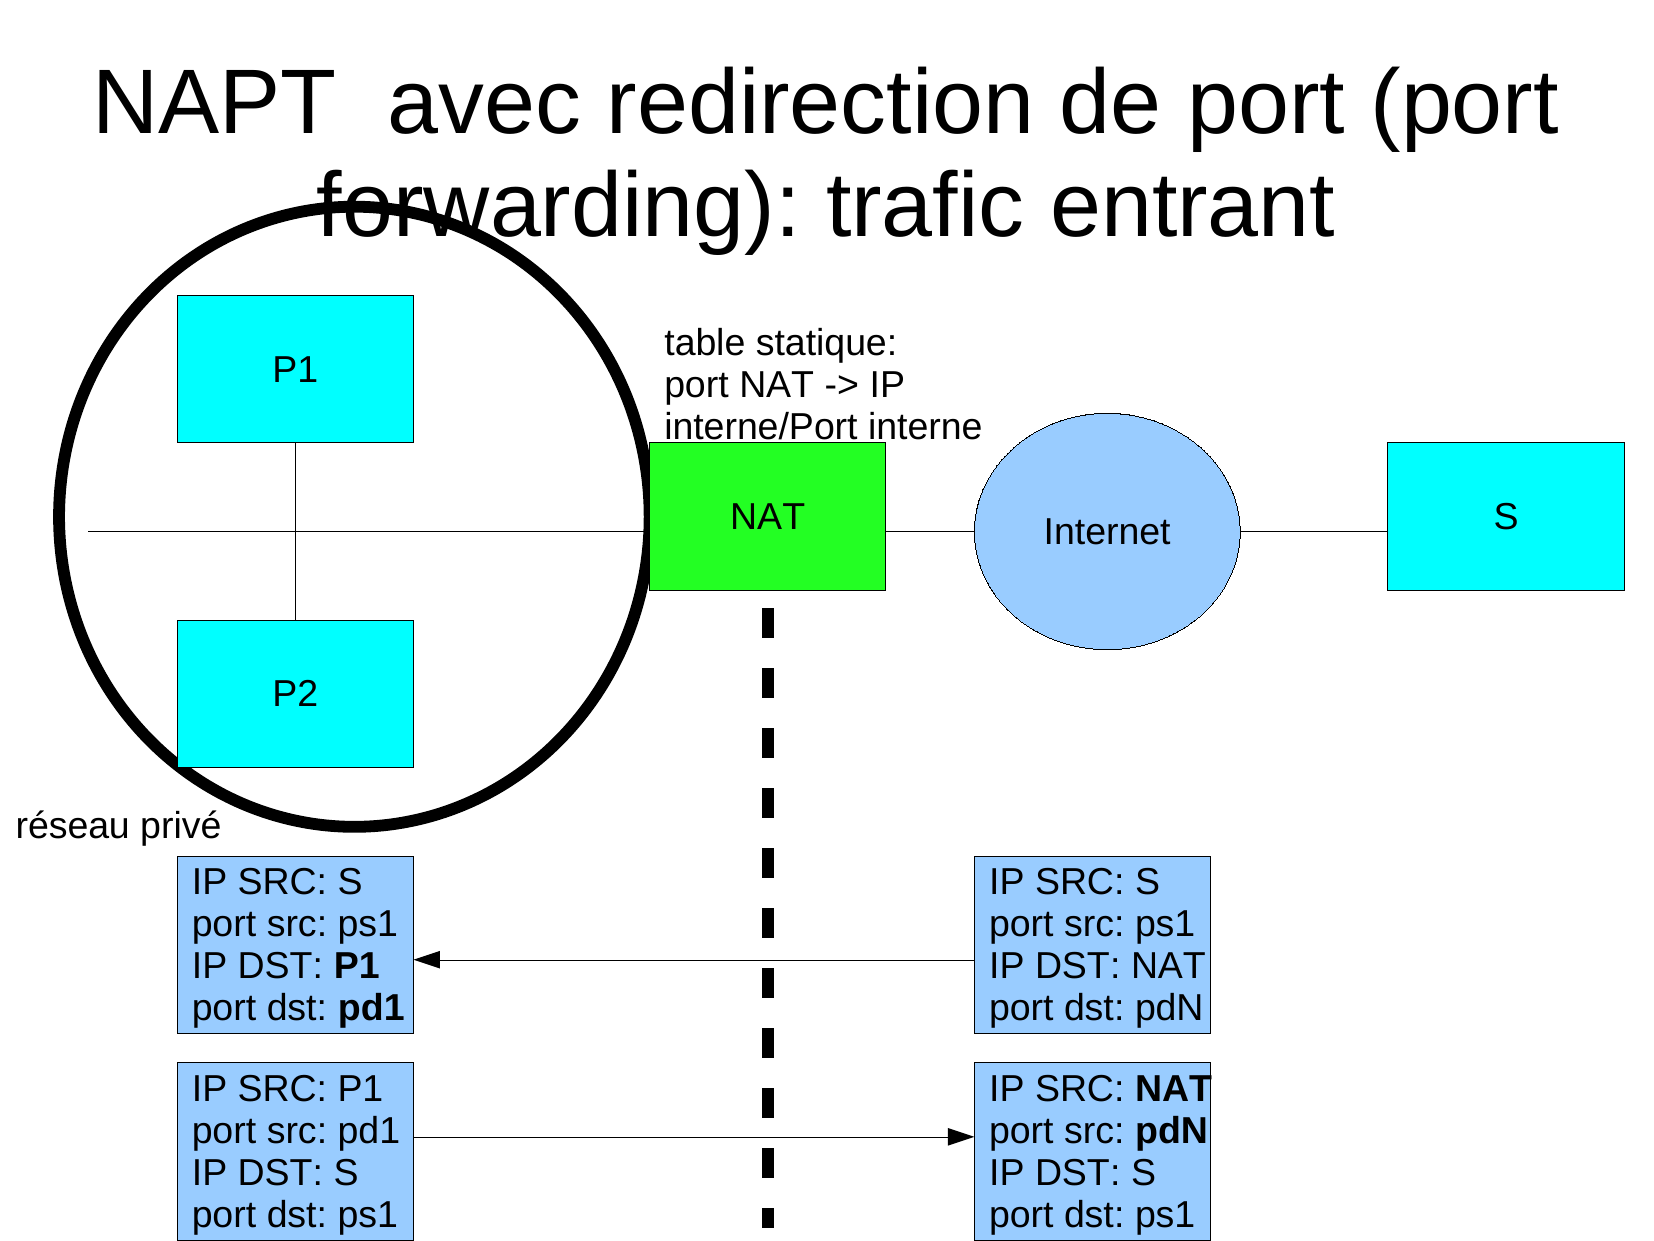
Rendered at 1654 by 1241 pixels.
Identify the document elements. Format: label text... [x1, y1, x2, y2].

text_box table statique: port NAT -> IP interne/Port interne [649, 314, 1004, 469]
text_box Internet [974, 413, 1241, 650]
text_box P1 [177, 295, 414, 443]
text_box NAT [649, 469, 886, 591]
title NAPT avec redirection de port (port forwarding): trafic entrant [82, 39, 1571, 267]
text_box IP SRC: S port src: ps1 IP DST: NAT port dst: pdN [974, 856, 1211, 1034]
text_box IP SRC: P1 port src: pd1 IP DST: S port dst: ps1 [177, 1062, 414, 1241]
text_box réseau privé [0, 797, 237, 859]
text_box IP SRC: S port src: ps1 IP DST: P1 port dst: pd1 [177, 856, 414, 1034]
text_box P2 [177, 620, 414, 768]
text_box S [1387, 442, 1625, 591]
text_box IP SRC: NAT port src: pdN IP DST: S port dst: ps1 [974, 1062, 1211, 1241]
